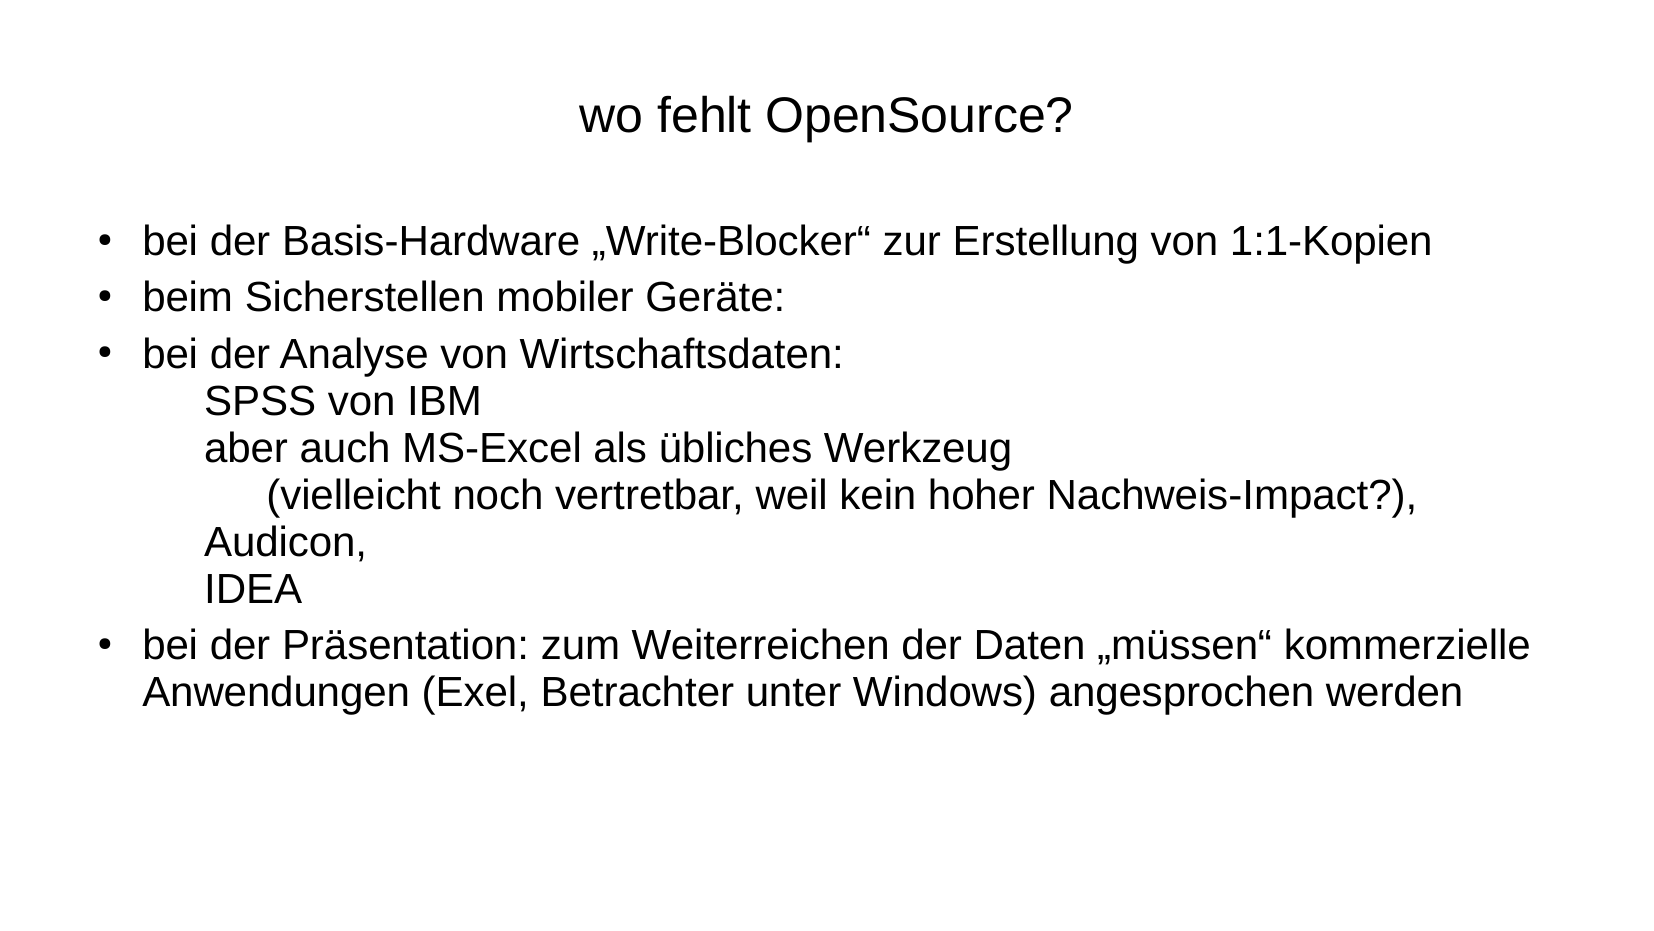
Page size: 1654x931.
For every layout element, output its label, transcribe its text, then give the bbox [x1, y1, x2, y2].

list bei der Basis-Hardware „Write-Blocker“ zur Erstellung von 1:1-Kopien beim Sicherstellen mobiler Geräte: bei der Analyse von Wirtschaftsdaten: SPSS von IBM aber auch MS-Excel als übliches Werkzeug (vielleicht noch vertretbar, weil kein hoher Nachweis-Impact?), Audicon, IDEA bei der Präsentation: zum Weiterreichen der Daten „müssen“ kommerzielle Anwendungen (Exel, Betrachter unter Windows) angesprochen werden [82, 217, 1571, 758]
title wo fehlt OpenSource? [82, 37, 1571, 193]
